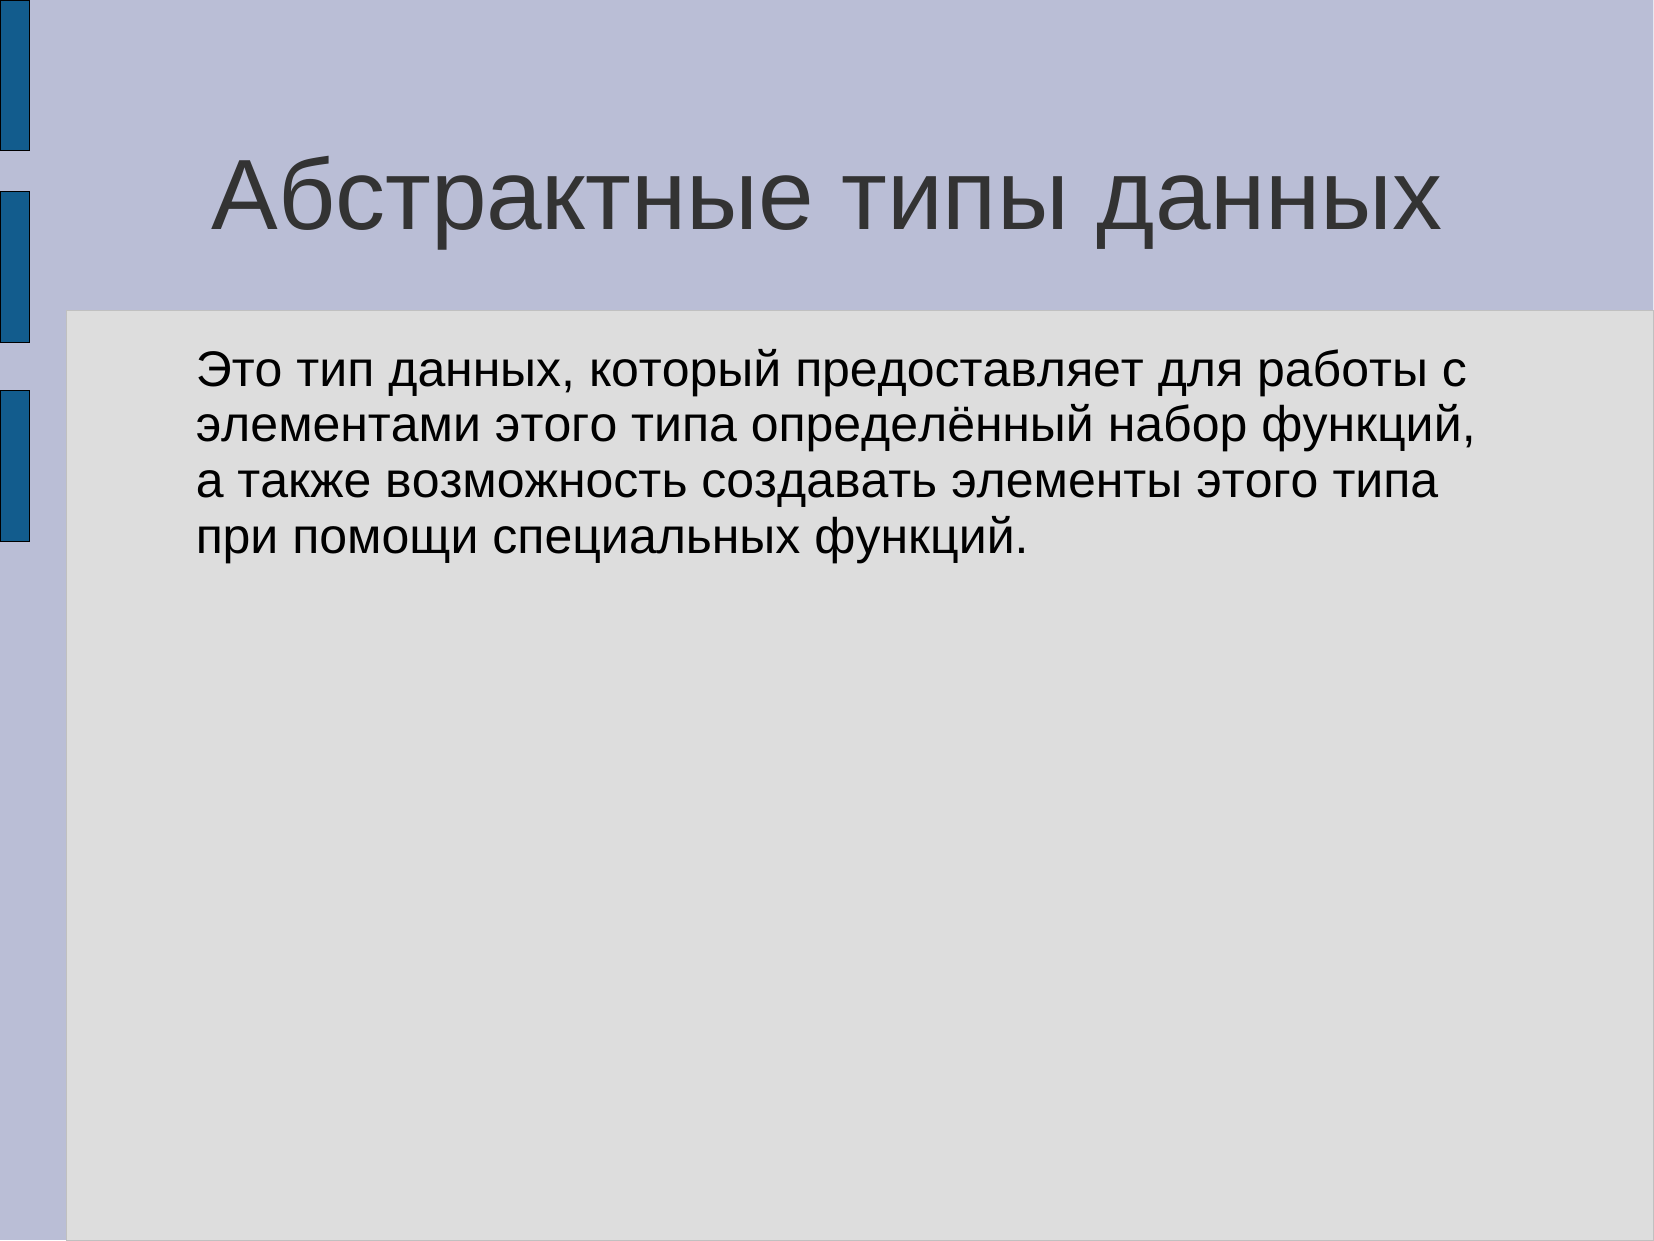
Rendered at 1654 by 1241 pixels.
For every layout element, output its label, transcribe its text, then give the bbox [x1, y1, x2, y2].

title Абстрактные типы данных [121, 91, 1534, 299]
list Это тип данных, который предоставляет для работы с элементами этого типа определённый набор функций, а также возможность создавать элементы этого типа при помощи специальных функций. [124, 340, 1506, 1123]
